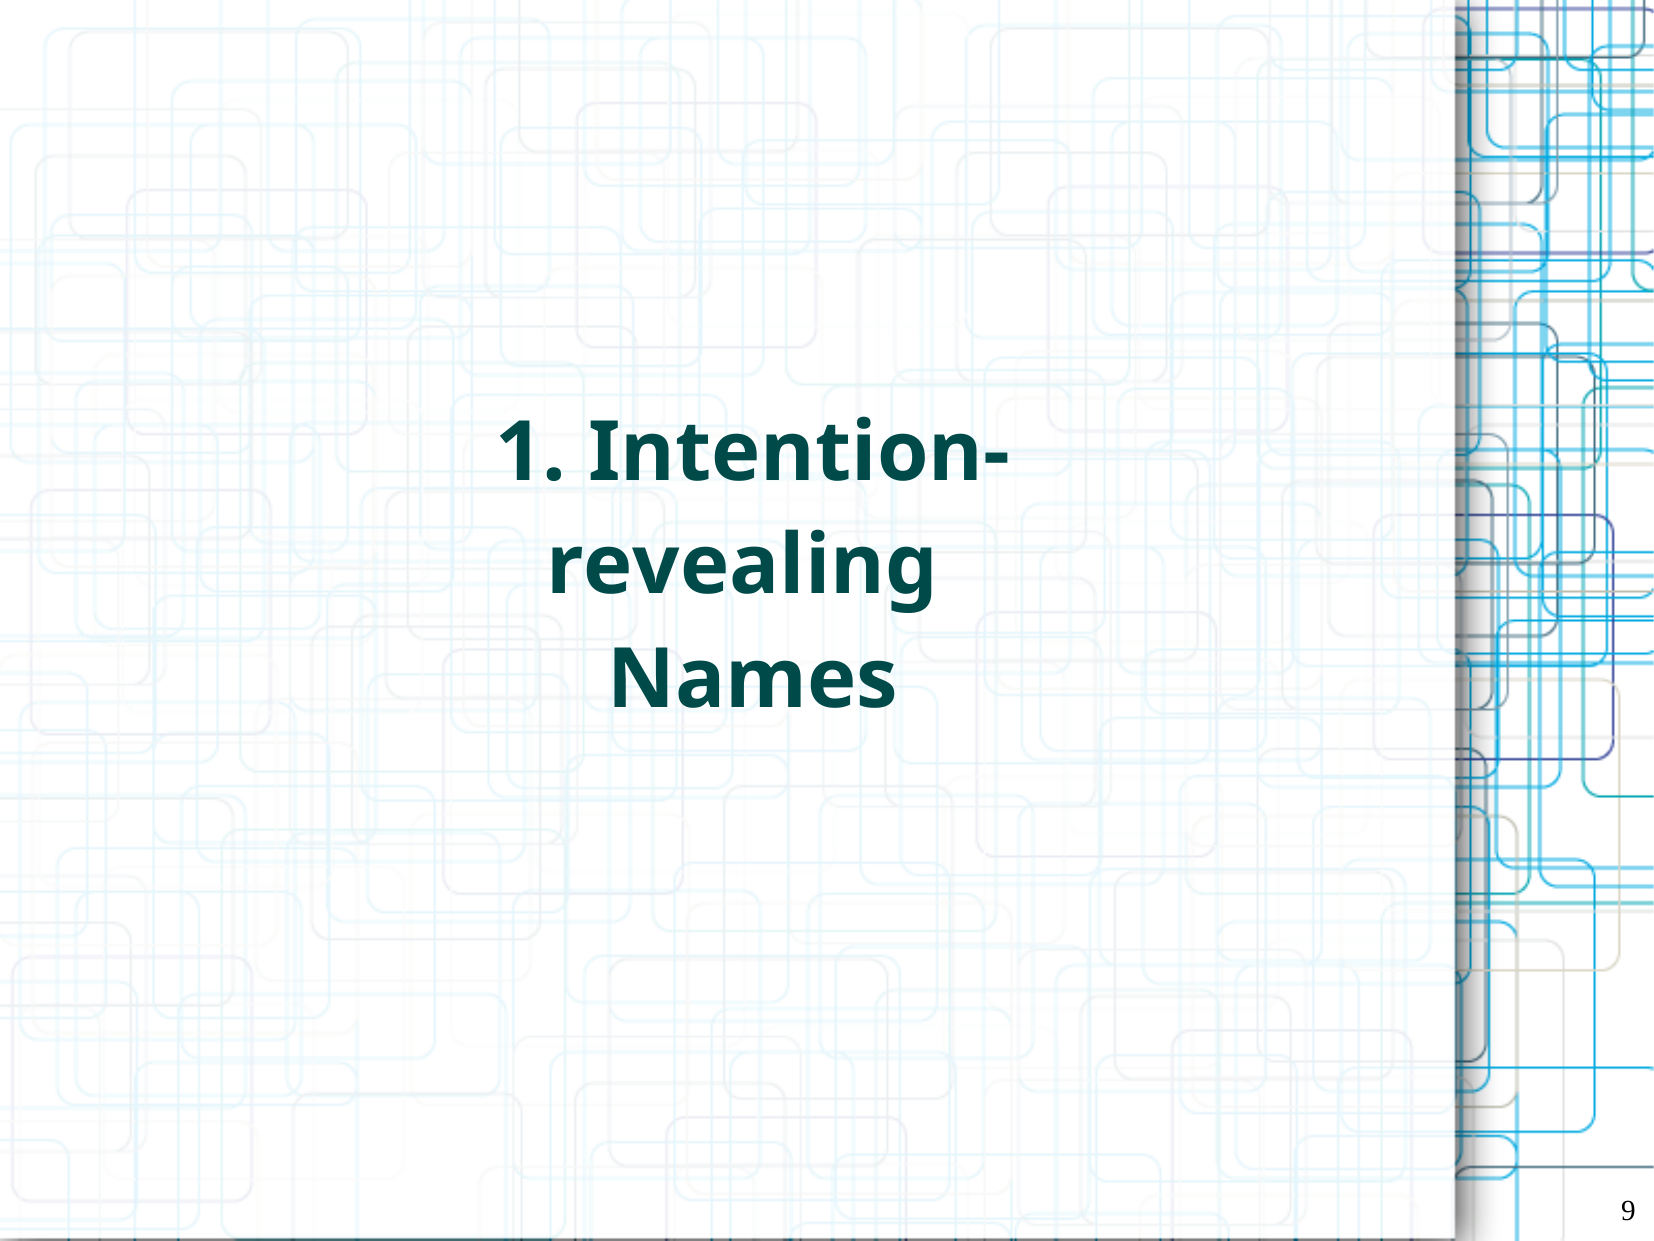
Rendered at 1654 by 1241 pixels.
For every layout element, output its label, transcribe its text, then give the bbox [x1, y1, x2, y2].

picture [0, 0, 1654, 1241]
text_box 1. Intention-revealing Names [295, 383, 1211, 679]
